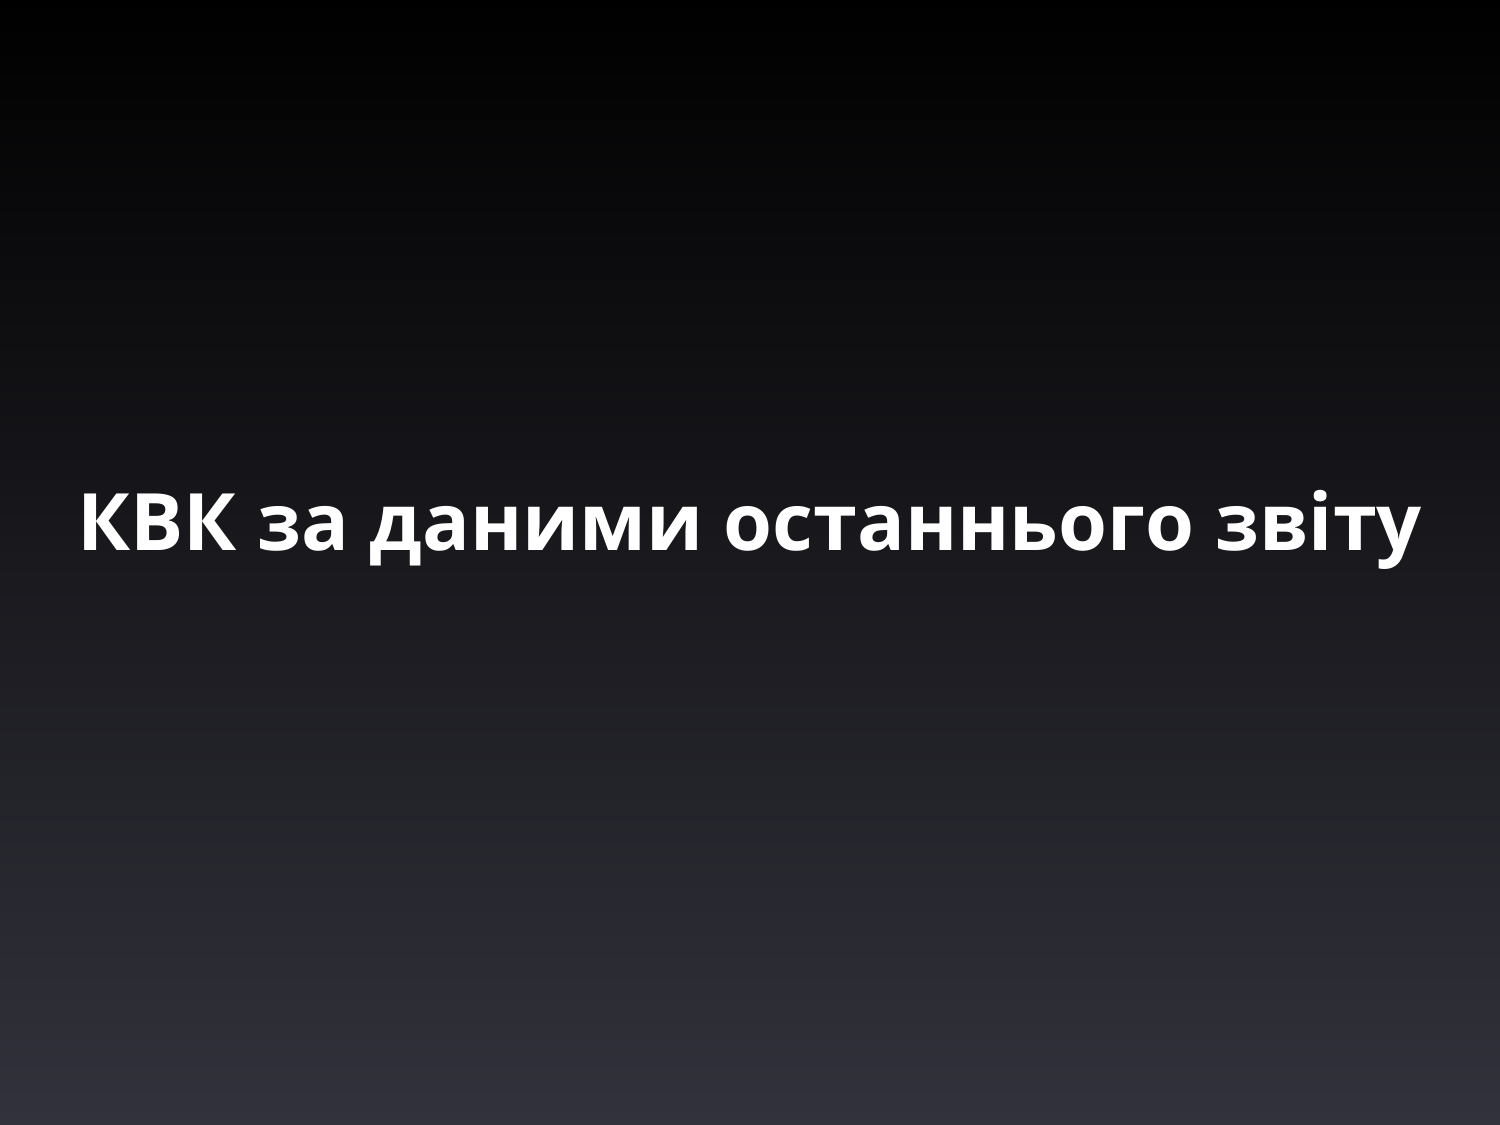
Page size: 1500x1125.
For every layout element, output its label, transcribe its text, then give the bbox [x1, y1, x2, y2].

title КВК за даними останнього звіту [62, 424, 1438, 613]
